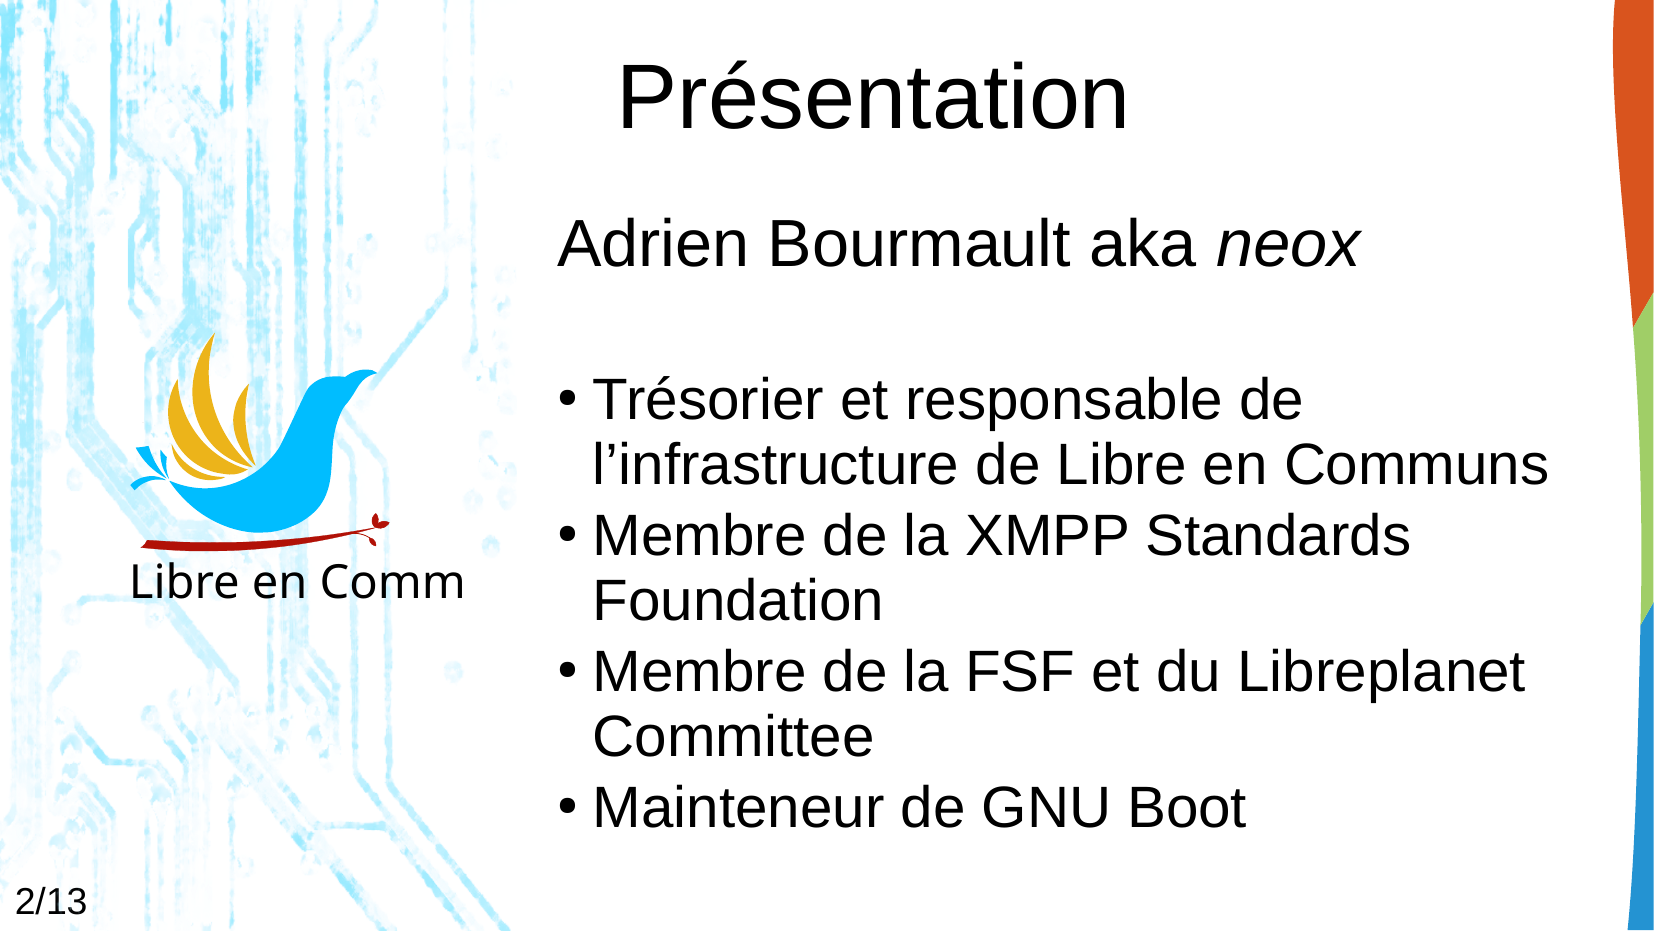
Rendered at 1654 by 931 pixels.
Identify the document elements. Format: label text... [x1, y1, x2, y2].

title Présentation [118, 19, 1630, 175]
picture [0, 0, 517, 931]
subtitle Adrien Bourmault aka neox Trésorier et responsable de l’infrastructure de Libre en Communs Membre de la XMPP Standards Foundation Membre de la FSF et du Libreplanet Committee Mainteneur de GNU Boot [521, 205, 1625, 840]
